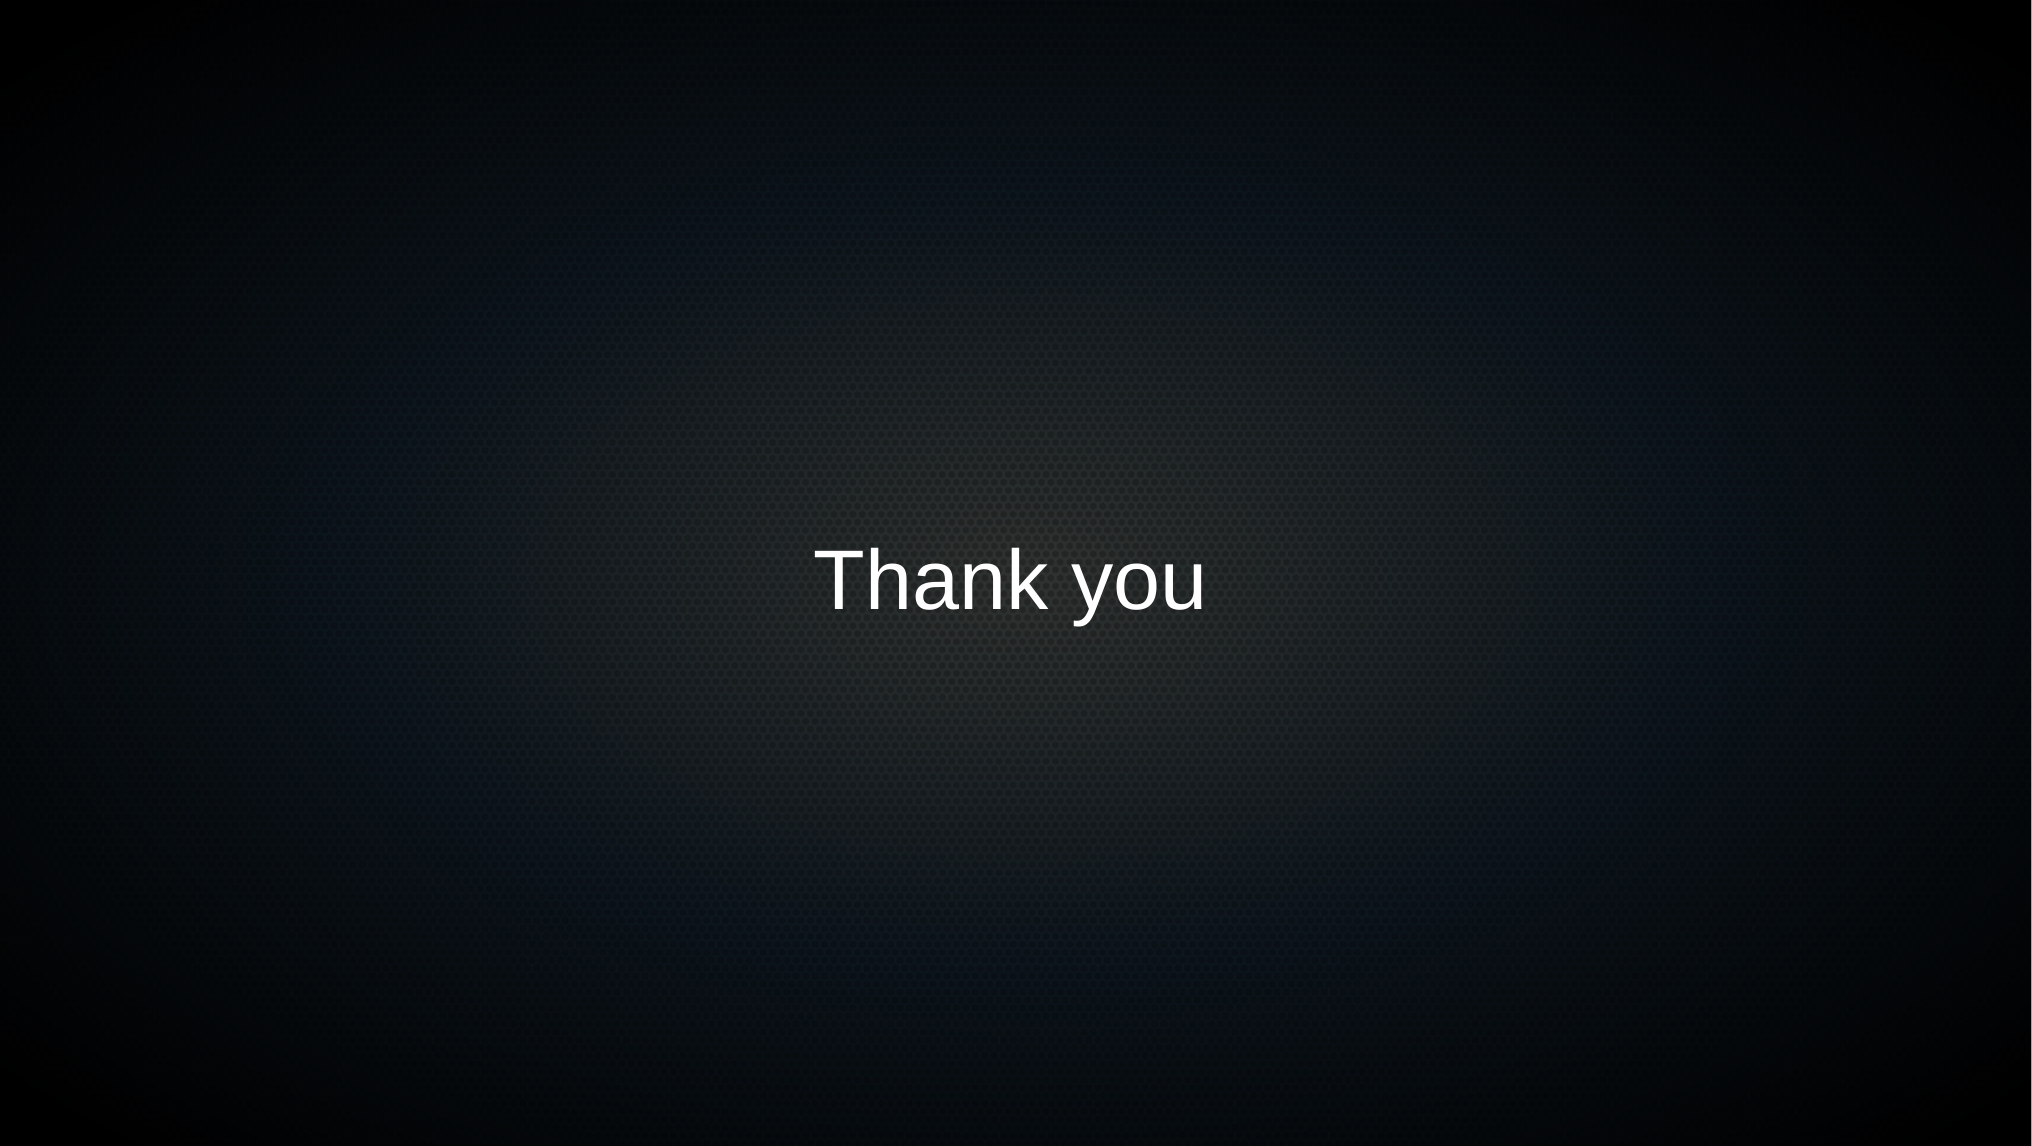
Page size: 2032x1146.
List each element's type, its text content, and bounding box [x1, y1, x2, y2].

title Thank you [96, 484, 1926, 676]
picture [0, 0, 2032, 1146]
